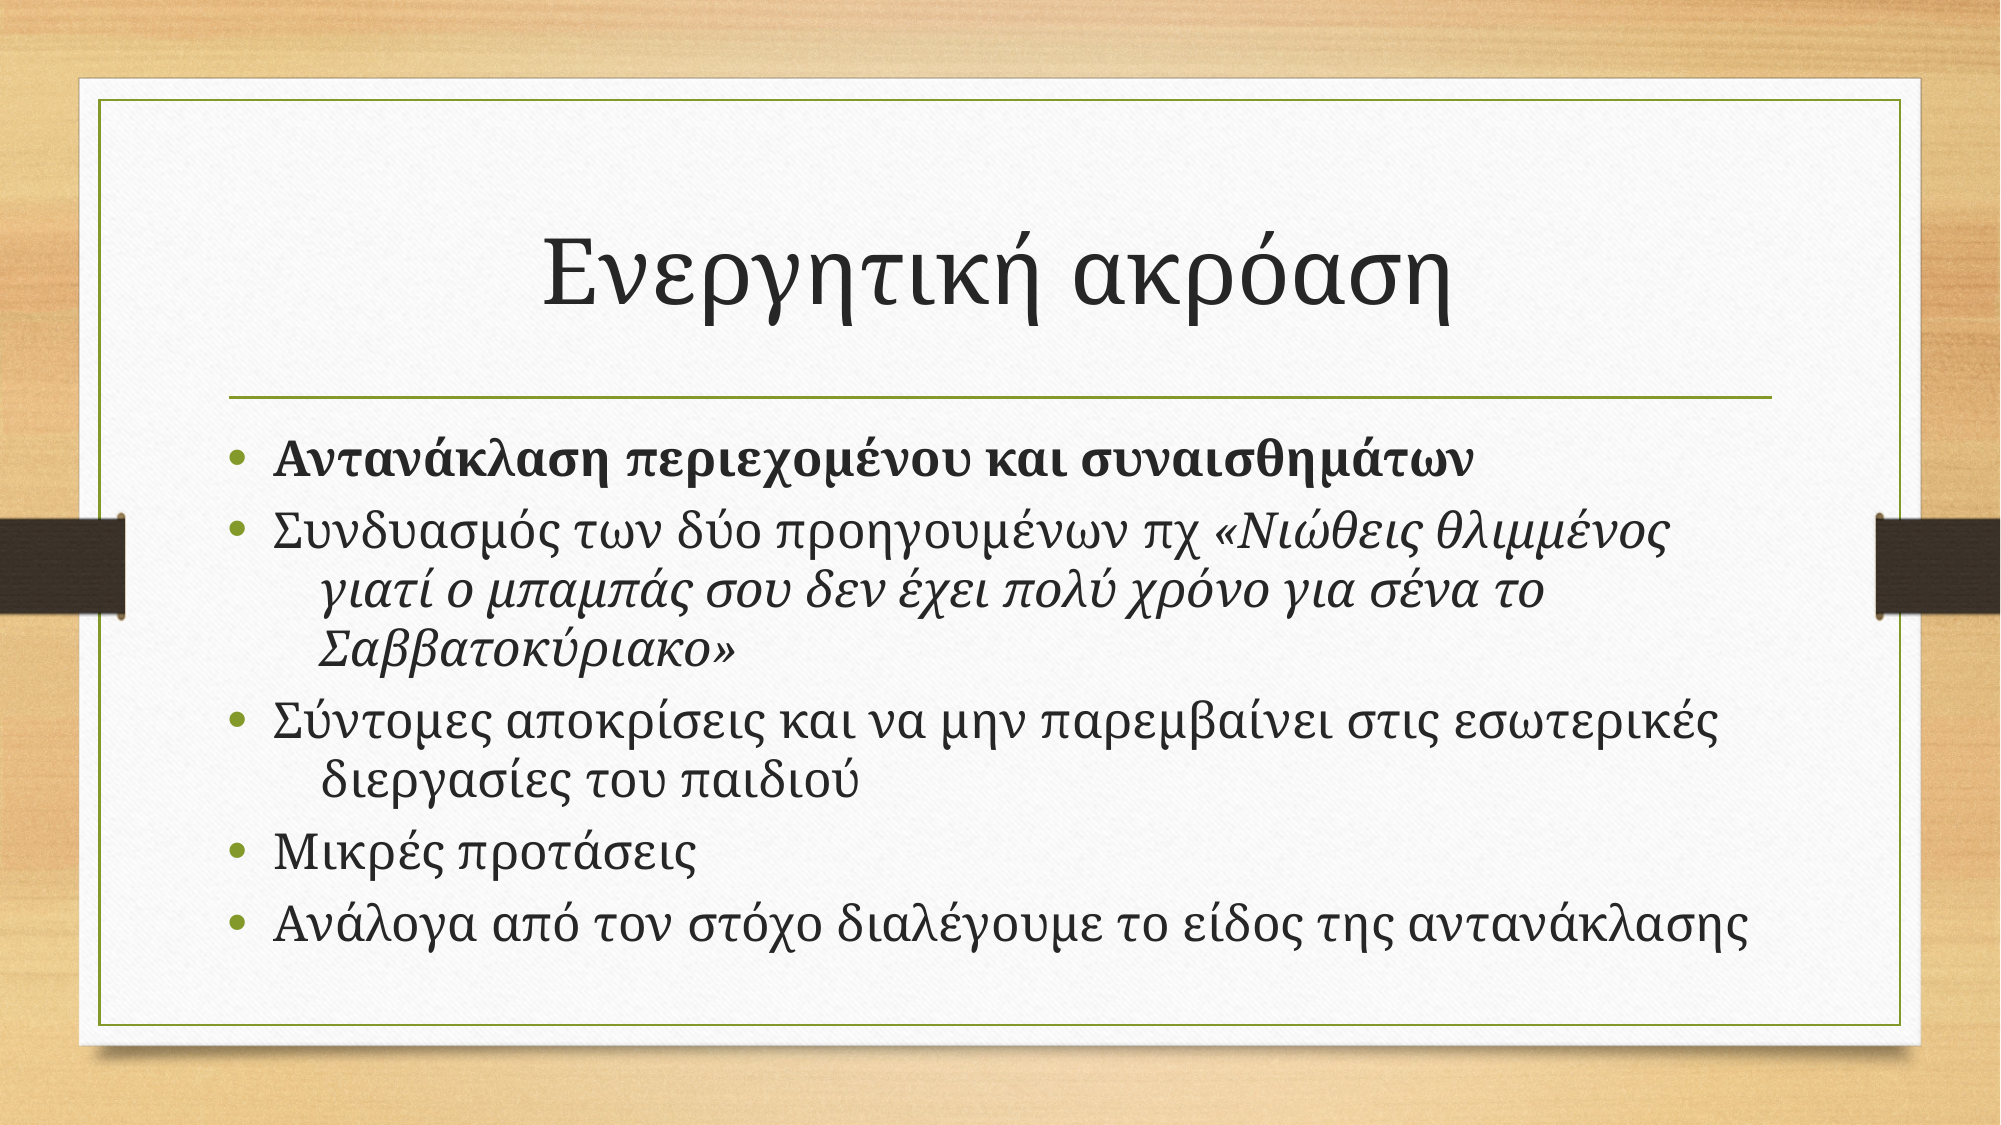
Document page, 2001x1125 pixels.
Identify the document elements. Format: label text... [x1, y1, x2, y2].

title Ενεργητική ακρόαση [212, 161, 1788, 376]
list Αντανάκλαση περιεχομένου και συναισθημάτων Συνδυασμός των δύο προηγουμένων πχ «Νιώθεις θλιμμένος γιατί ο μπαμπάς σου δεν έχει πολύ χρόνο για σένα το Σαββατοκύριακο» Σύντομες αποκρίσεις και να μην παρεμβαίνει στις εσωτερικές διεργασίες του παιδιού Μικρές προτάσεις Ανάλογα από τον στόχο διαλέγουμε το είδος της αντανάκλασης [212, 419, 1788, 964]
